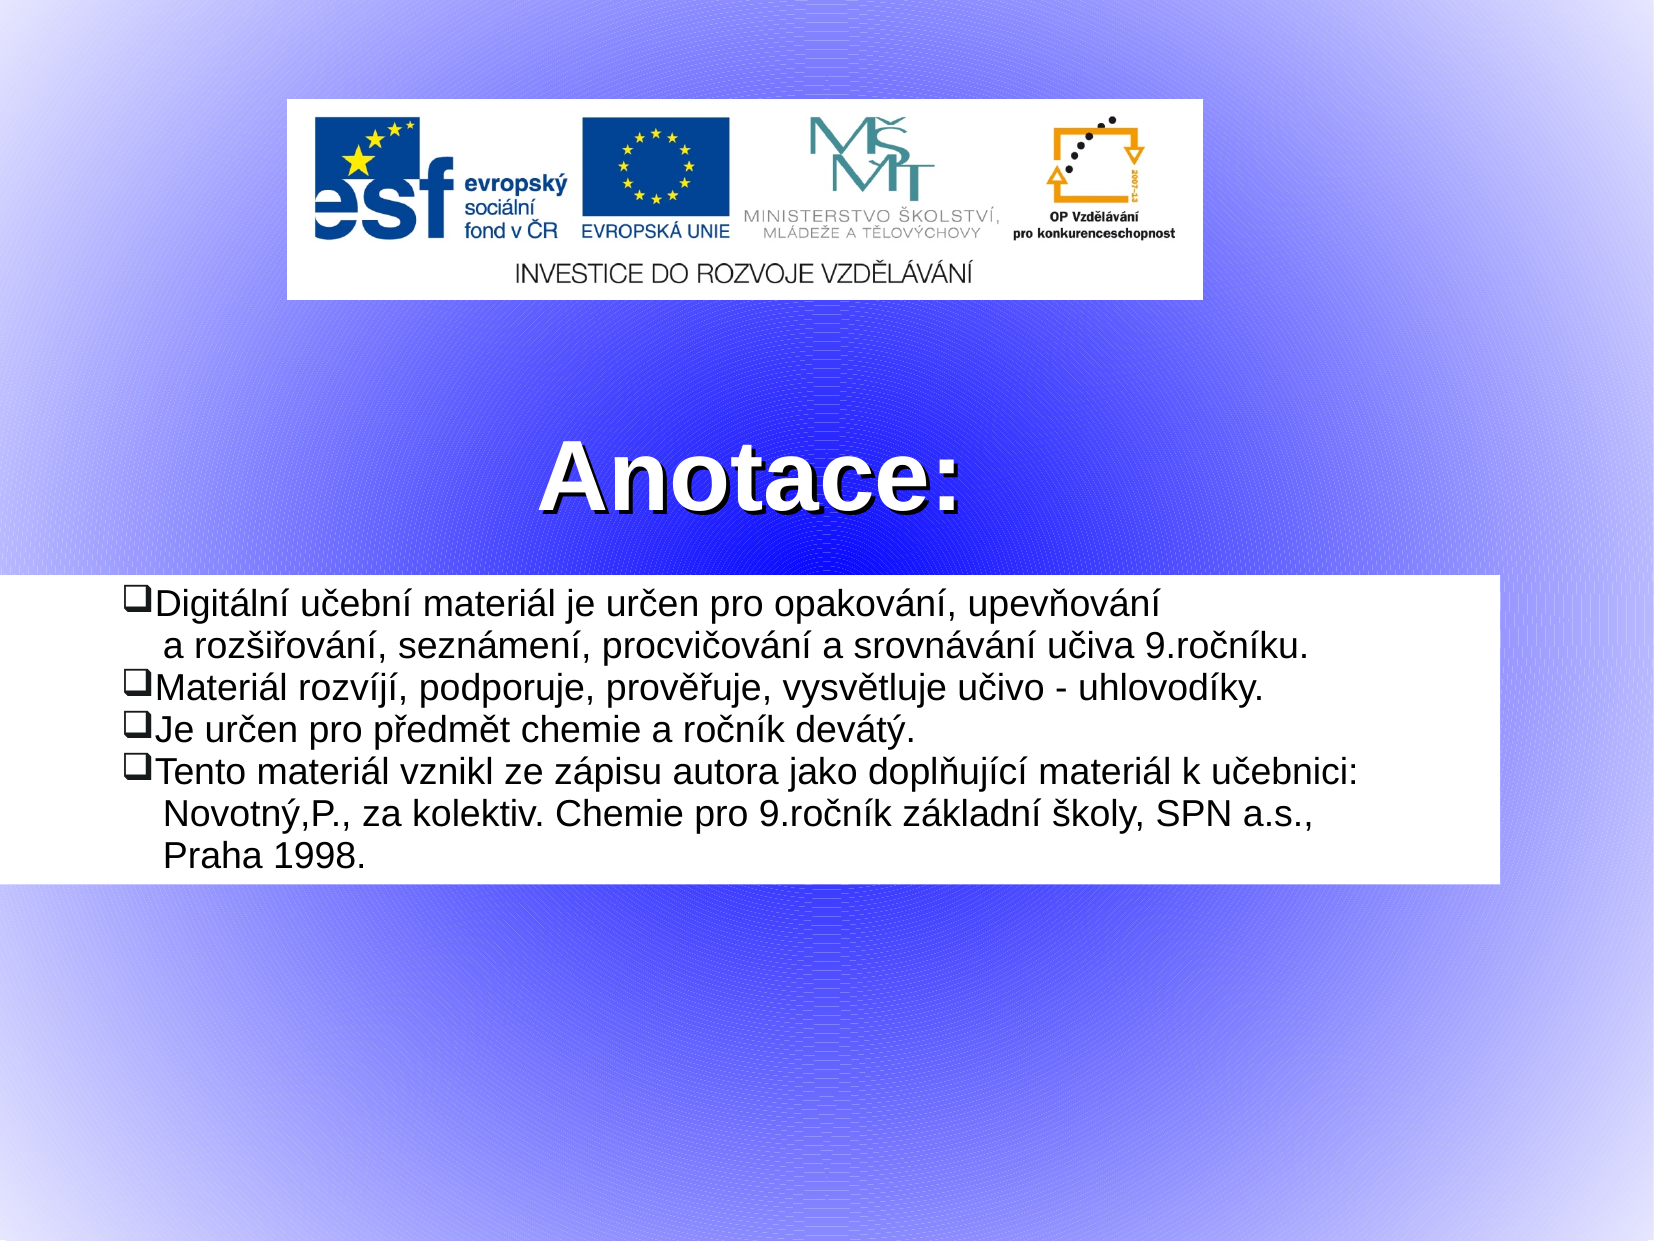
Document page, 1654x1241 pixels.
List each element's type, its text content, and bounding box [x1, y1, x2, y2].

text_box Digitální učební materiál je určen pro opakování, upevňování a rozšiřování, seznámení, procvičování a srovnávání učiva 9.ročníku. Materiál rozvíjí, podporuje, prověřuje, vysvětluje učivo - uhlovodíky. Je určen pro předmět chemie a ročník devátý. Tento materiál vznikl ze zápisu autora jako doplňující materiál k učebnici: Novotný,P., za kolektiv. Chemie pro 9.ročník základní školy, SPN a.s., Praha 1998. [0, 575, 1501, 885]
title Anotace: [112, 349, 1388, 575]
picture [287, 99, 1203, 300]
